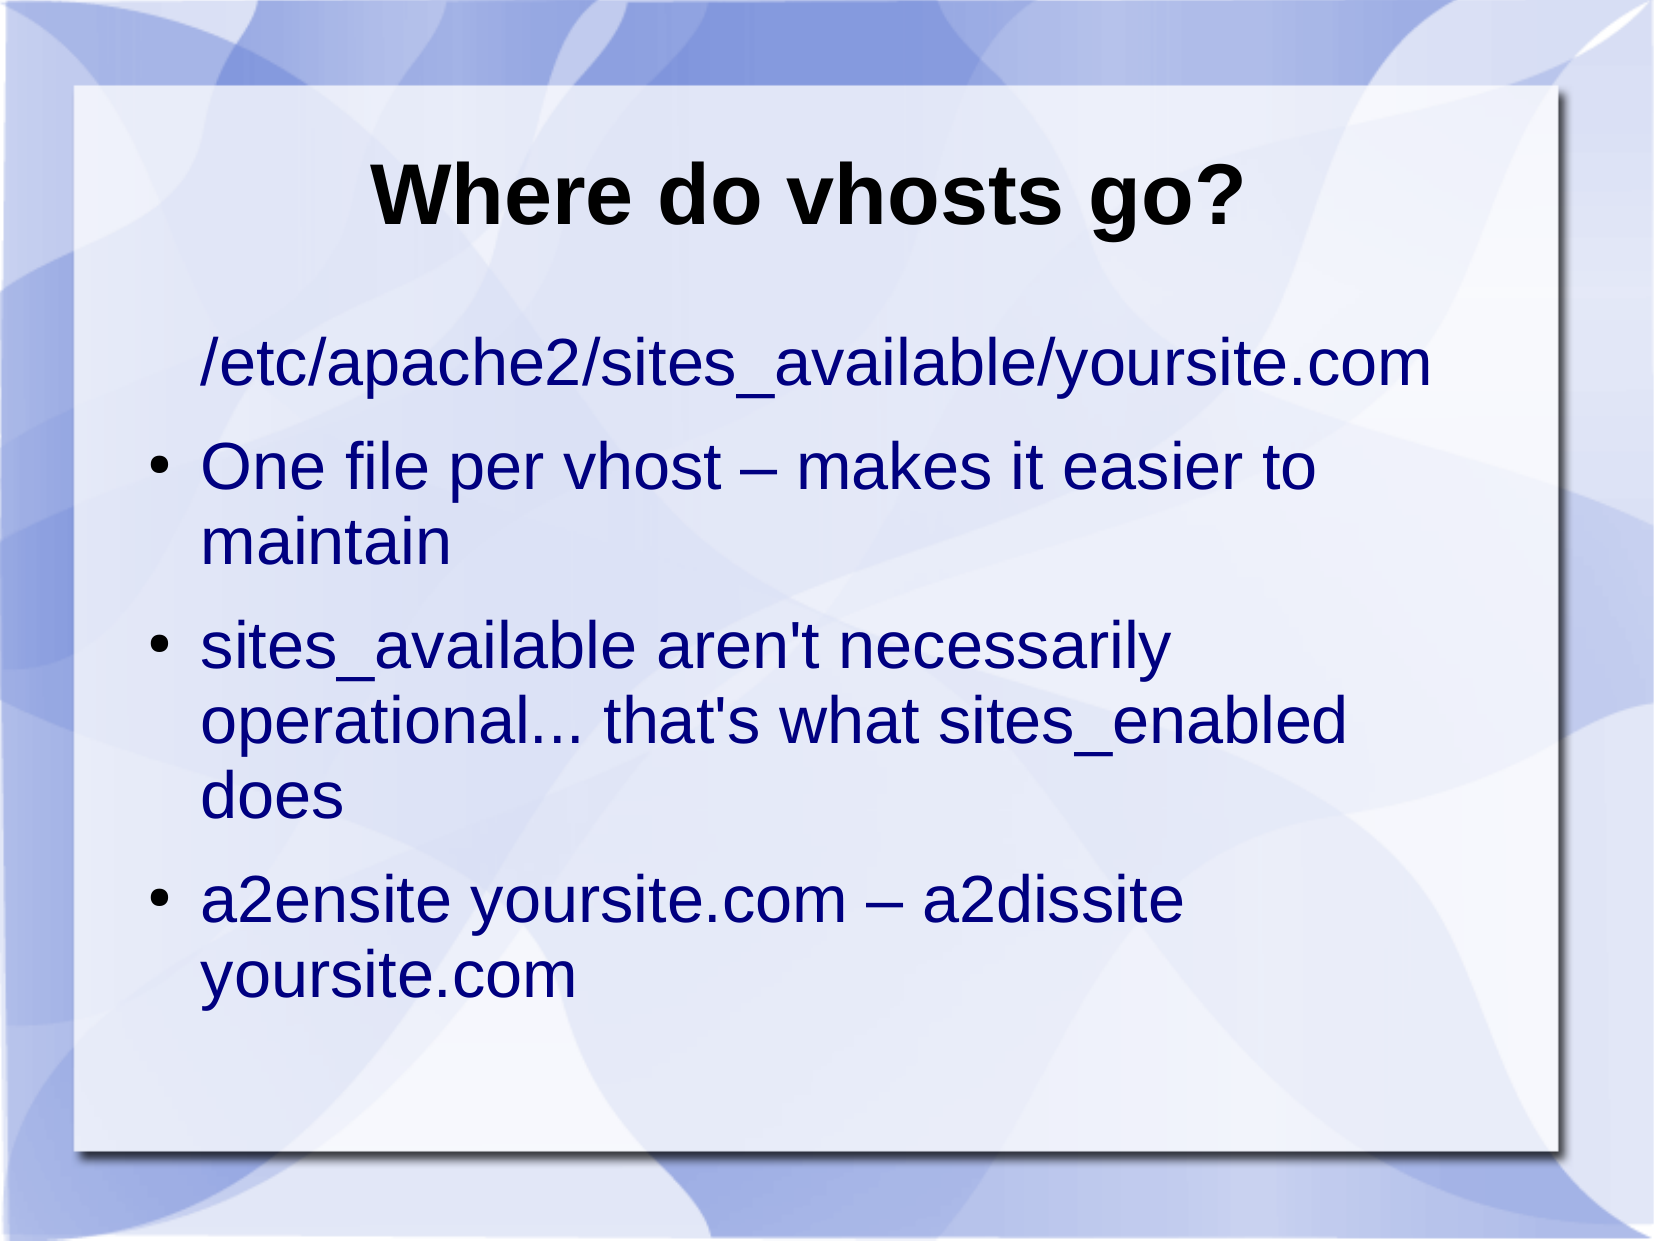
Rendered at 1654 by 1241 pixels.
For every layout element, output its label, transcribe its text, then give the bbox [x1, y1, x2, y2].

title Where do vhosts go? [82, 90, 1536, 298]
picture [0, 0, 1654, 1241]
list /etc/apache2/sites_available/yoursite.com One file per vhost – makes it easier to maintain sites_available aren't necessarily operational... that's what sites_enabled does a2ensite yoursite.com – a2dissite yoursite.com [129, 324, 1489, 1045]
